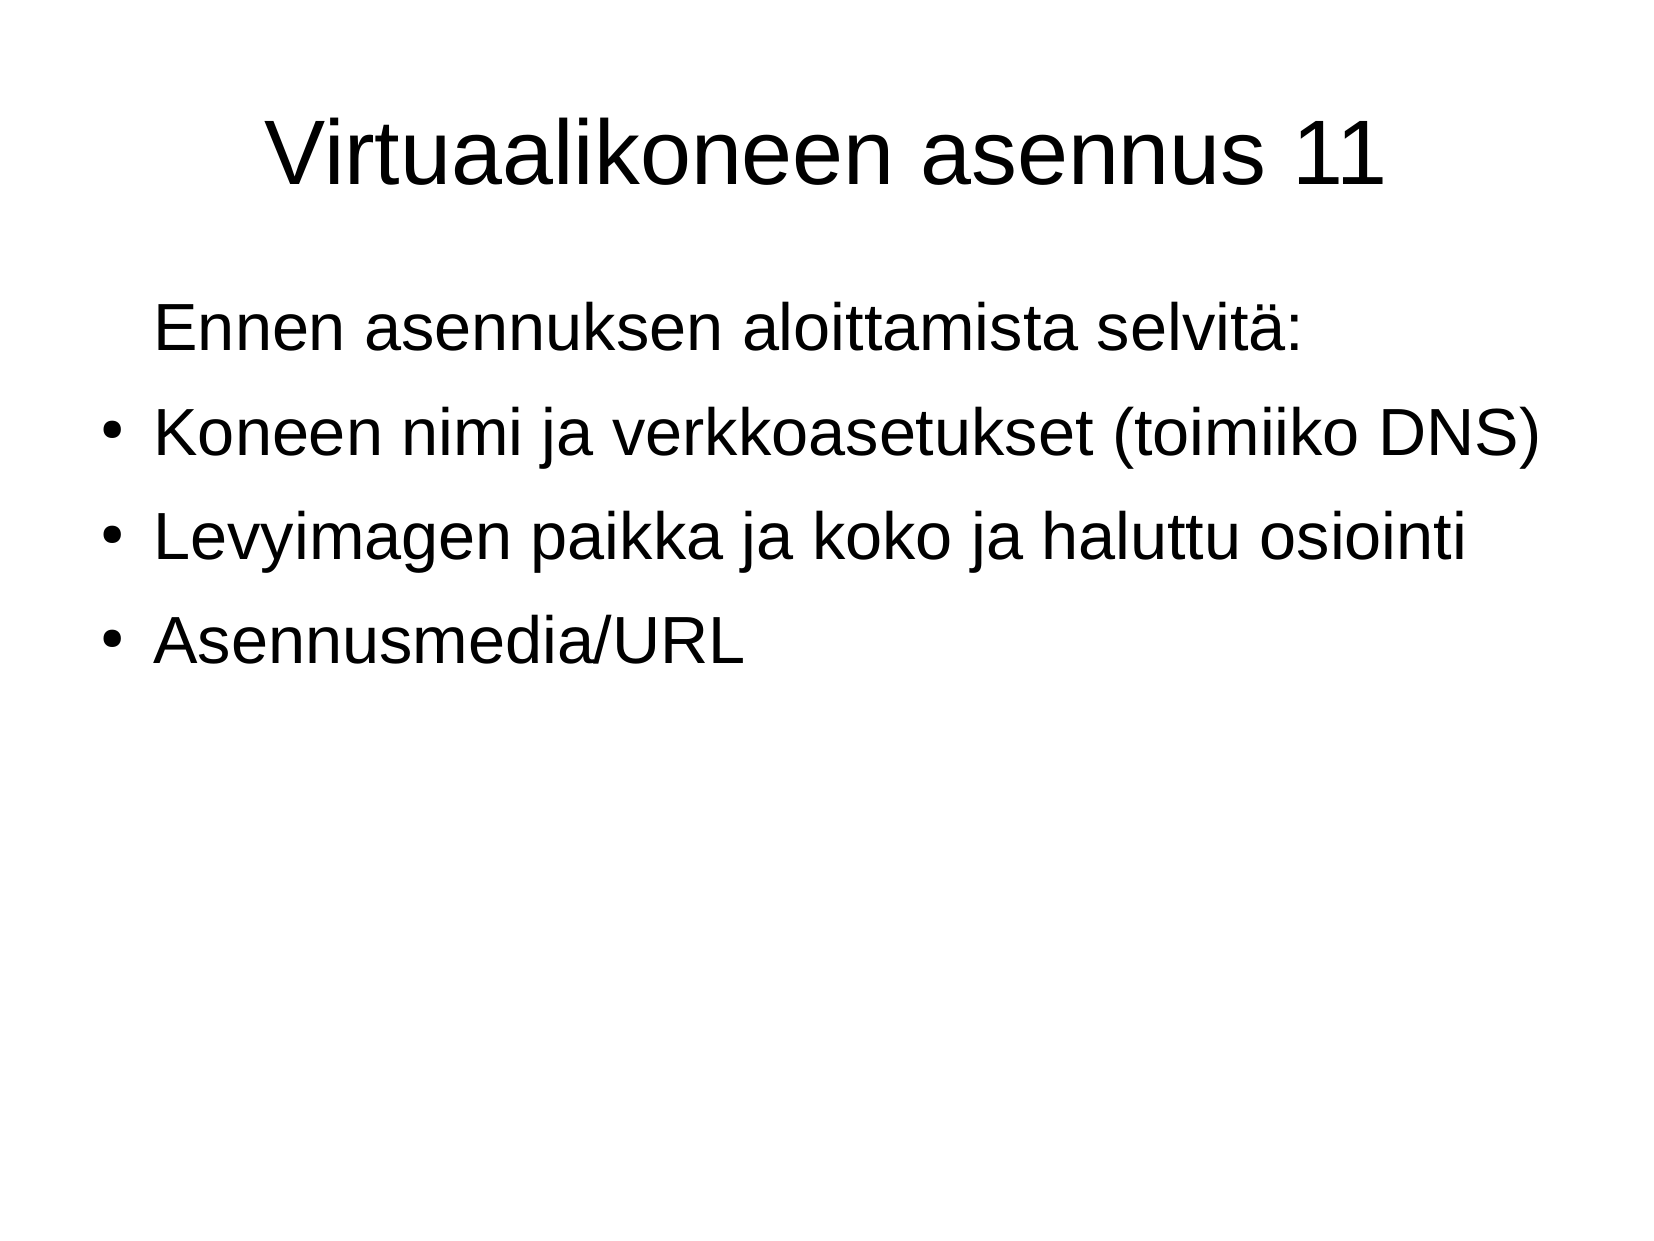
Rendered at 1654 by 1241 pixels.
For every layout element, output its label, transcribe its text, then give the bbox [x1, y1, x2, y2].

title Virtuaalikoneen asennus 11 [82, 49, 1571, 257]
list Ennen asennuksen aloittamista selvitä: Koneen nimi ja verkkoasetukset (toimiiko DNS) Levyimagen paikka ja koko ja haluttu osiointi Asennusmedia/URL [82, 290, 1571, 1010]
